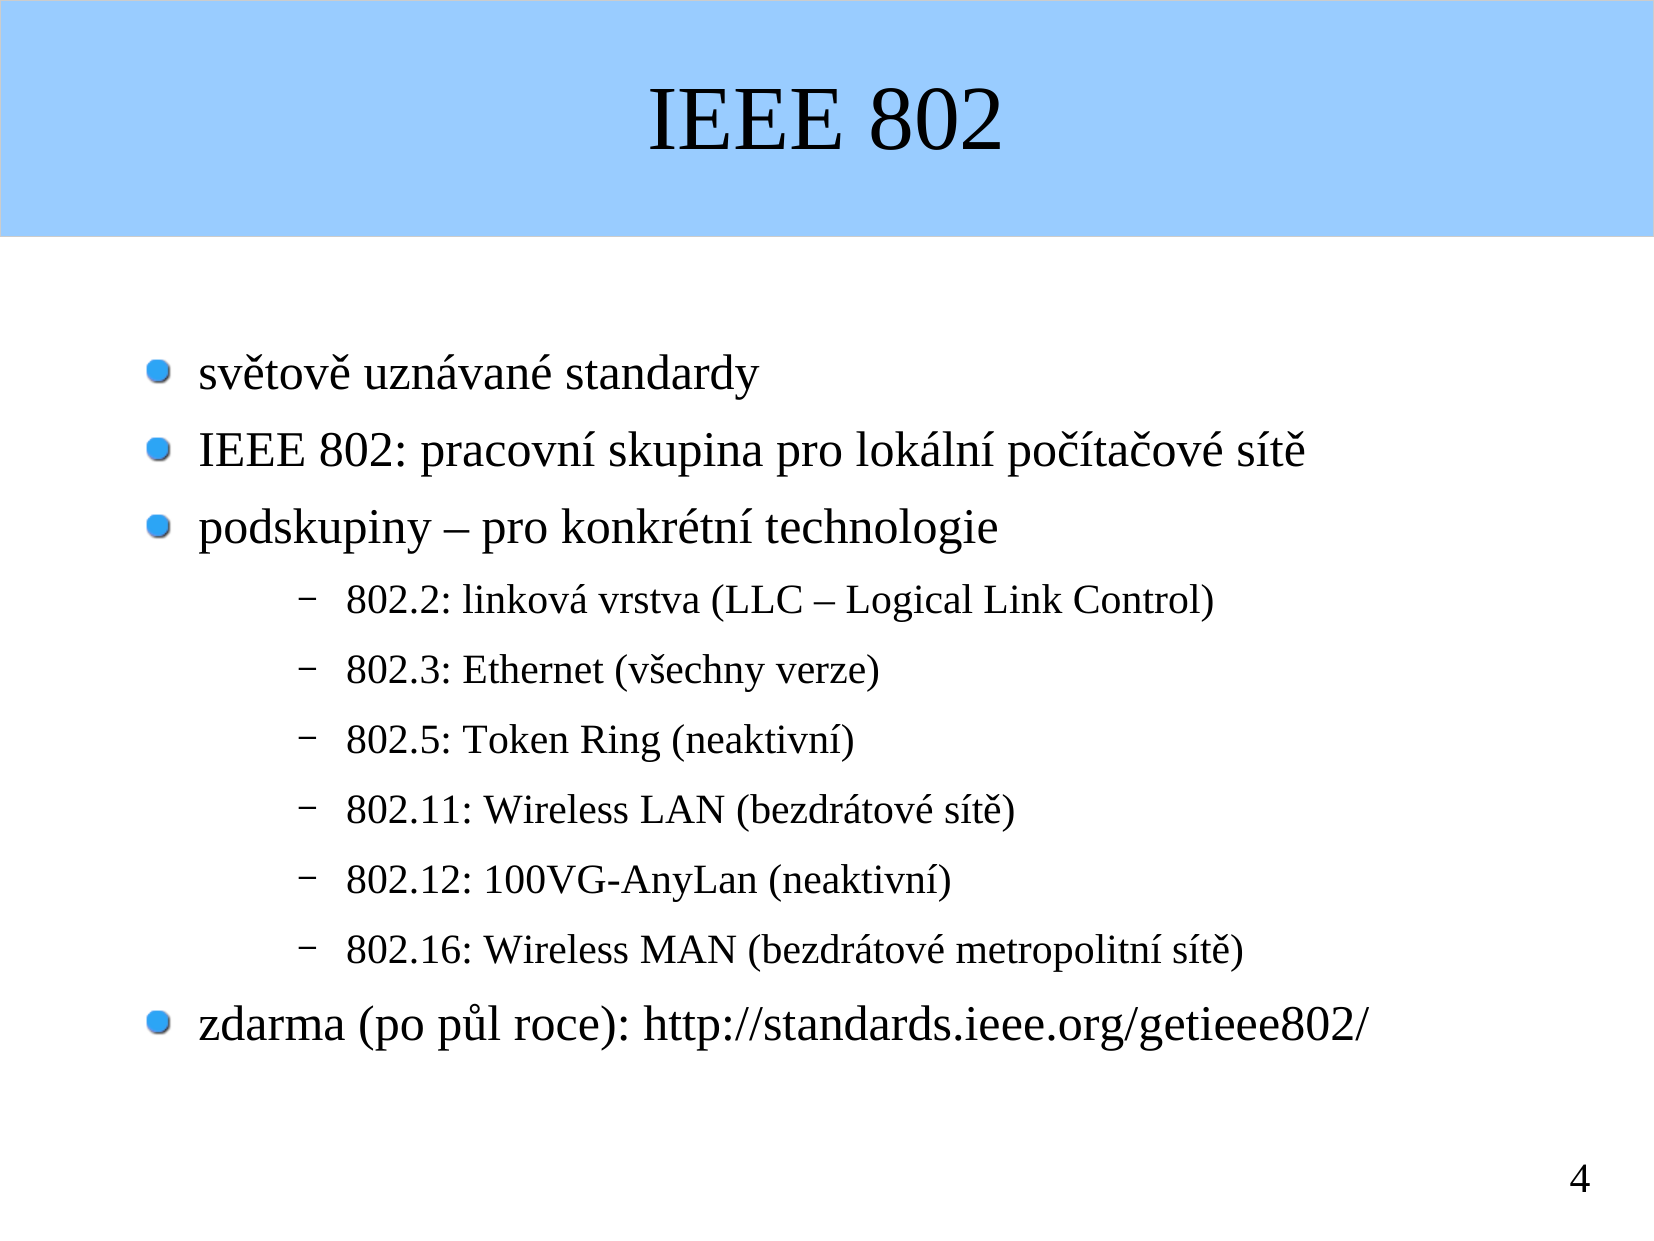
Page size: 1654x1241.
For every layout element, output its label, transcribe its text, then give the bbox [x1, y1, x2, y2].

title IEEE 802 [0, 0, 1654, 237]
list světově uznávané standardy IEEE 802: pracovní skupina pro lokální počítačové sítě podskupiny – pro konkrétní technologie 802.2: linková vrstva (LLC – Logical Link Control) 802.3: Ethernet (všechny verze) 802.5: Token Ring (neaktivní) 802.11: Wireless LAN (bezdrátové sítě) 802.12: 100VG-AnyLan (neaktivní) 802.16: Wireless MAN (bezdrátové metropolitní sítě) zdarma (po půl roce): http://standards.ieee.org/getieee802/ [109, 344, 1554, 1157]
